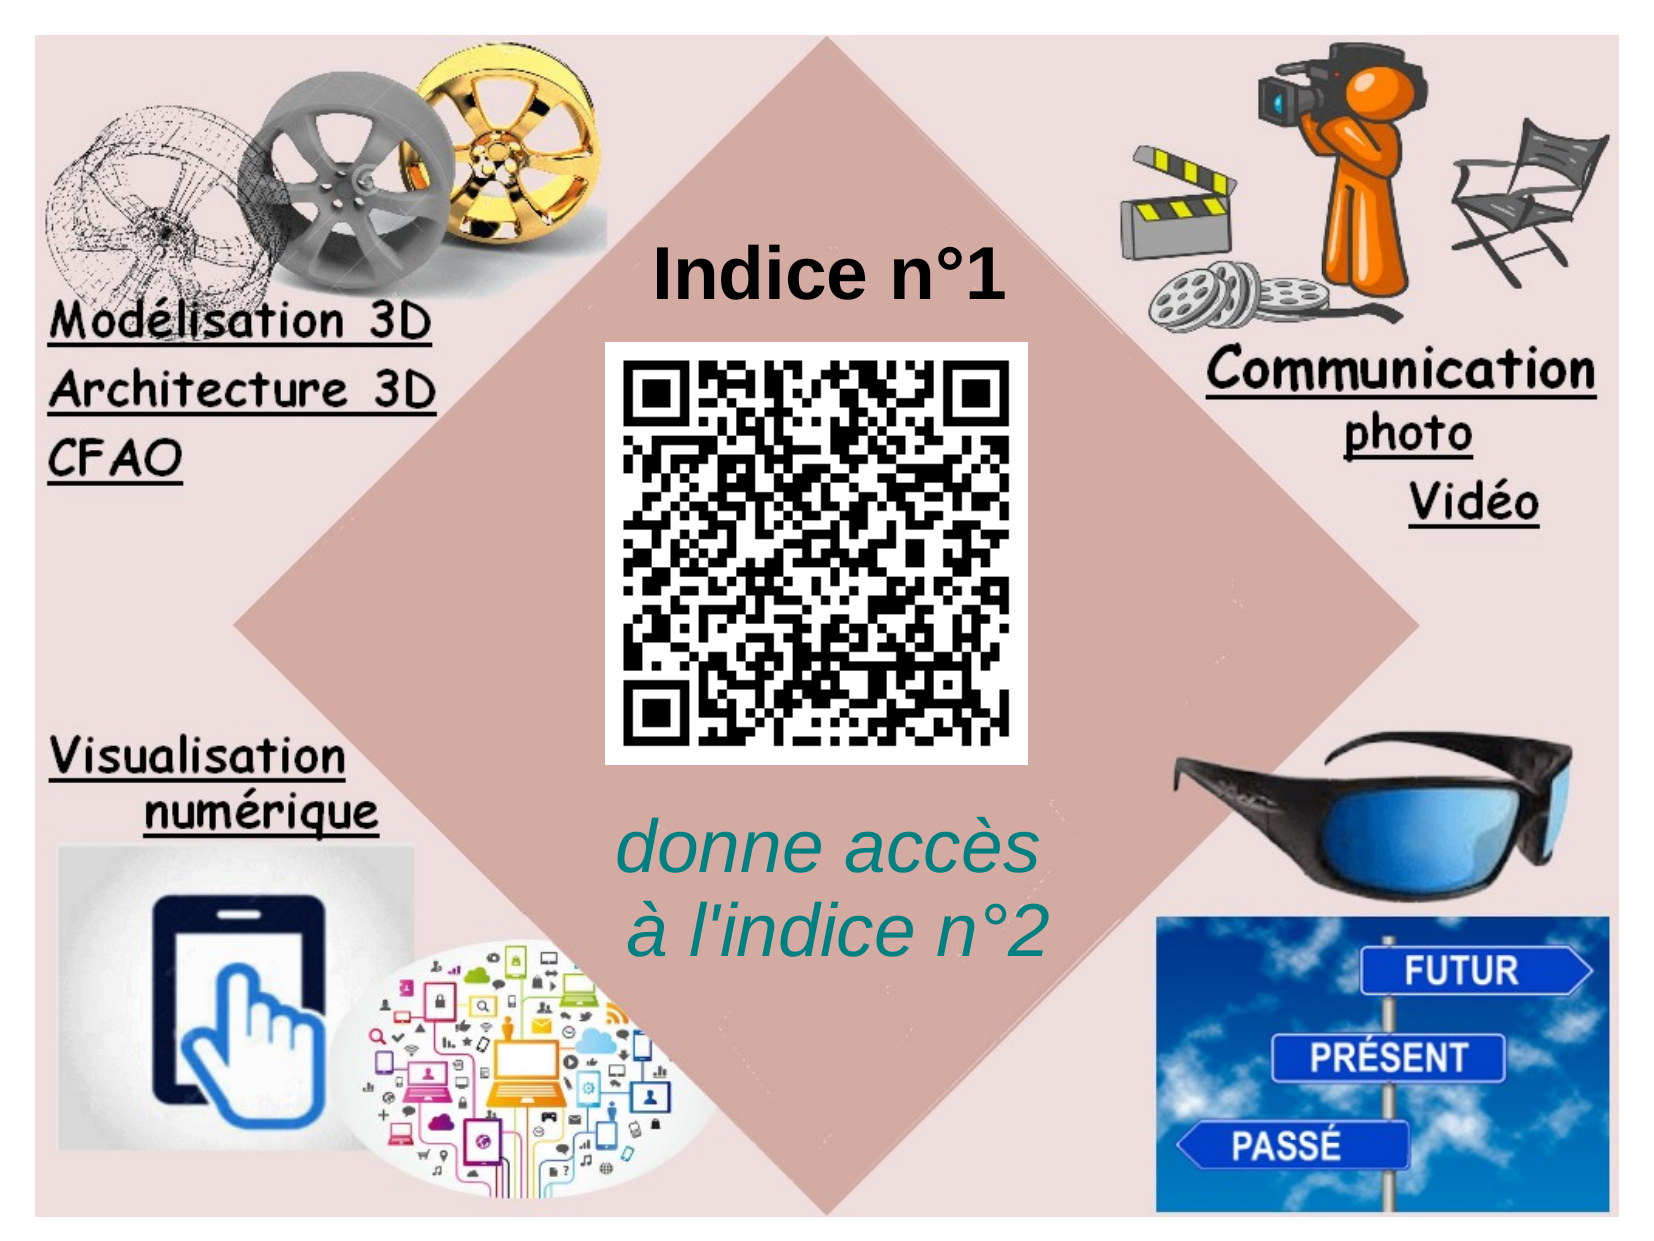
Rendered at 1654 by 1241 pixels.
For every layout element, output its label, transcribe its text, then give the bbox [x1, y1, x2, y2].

text_box donne accès à l'indice n°2 [566, 797, 1111, 981]
picture [35, 35, 1619, 1217]
text_box Indice n°1 [637, 224, 1028, 324]
